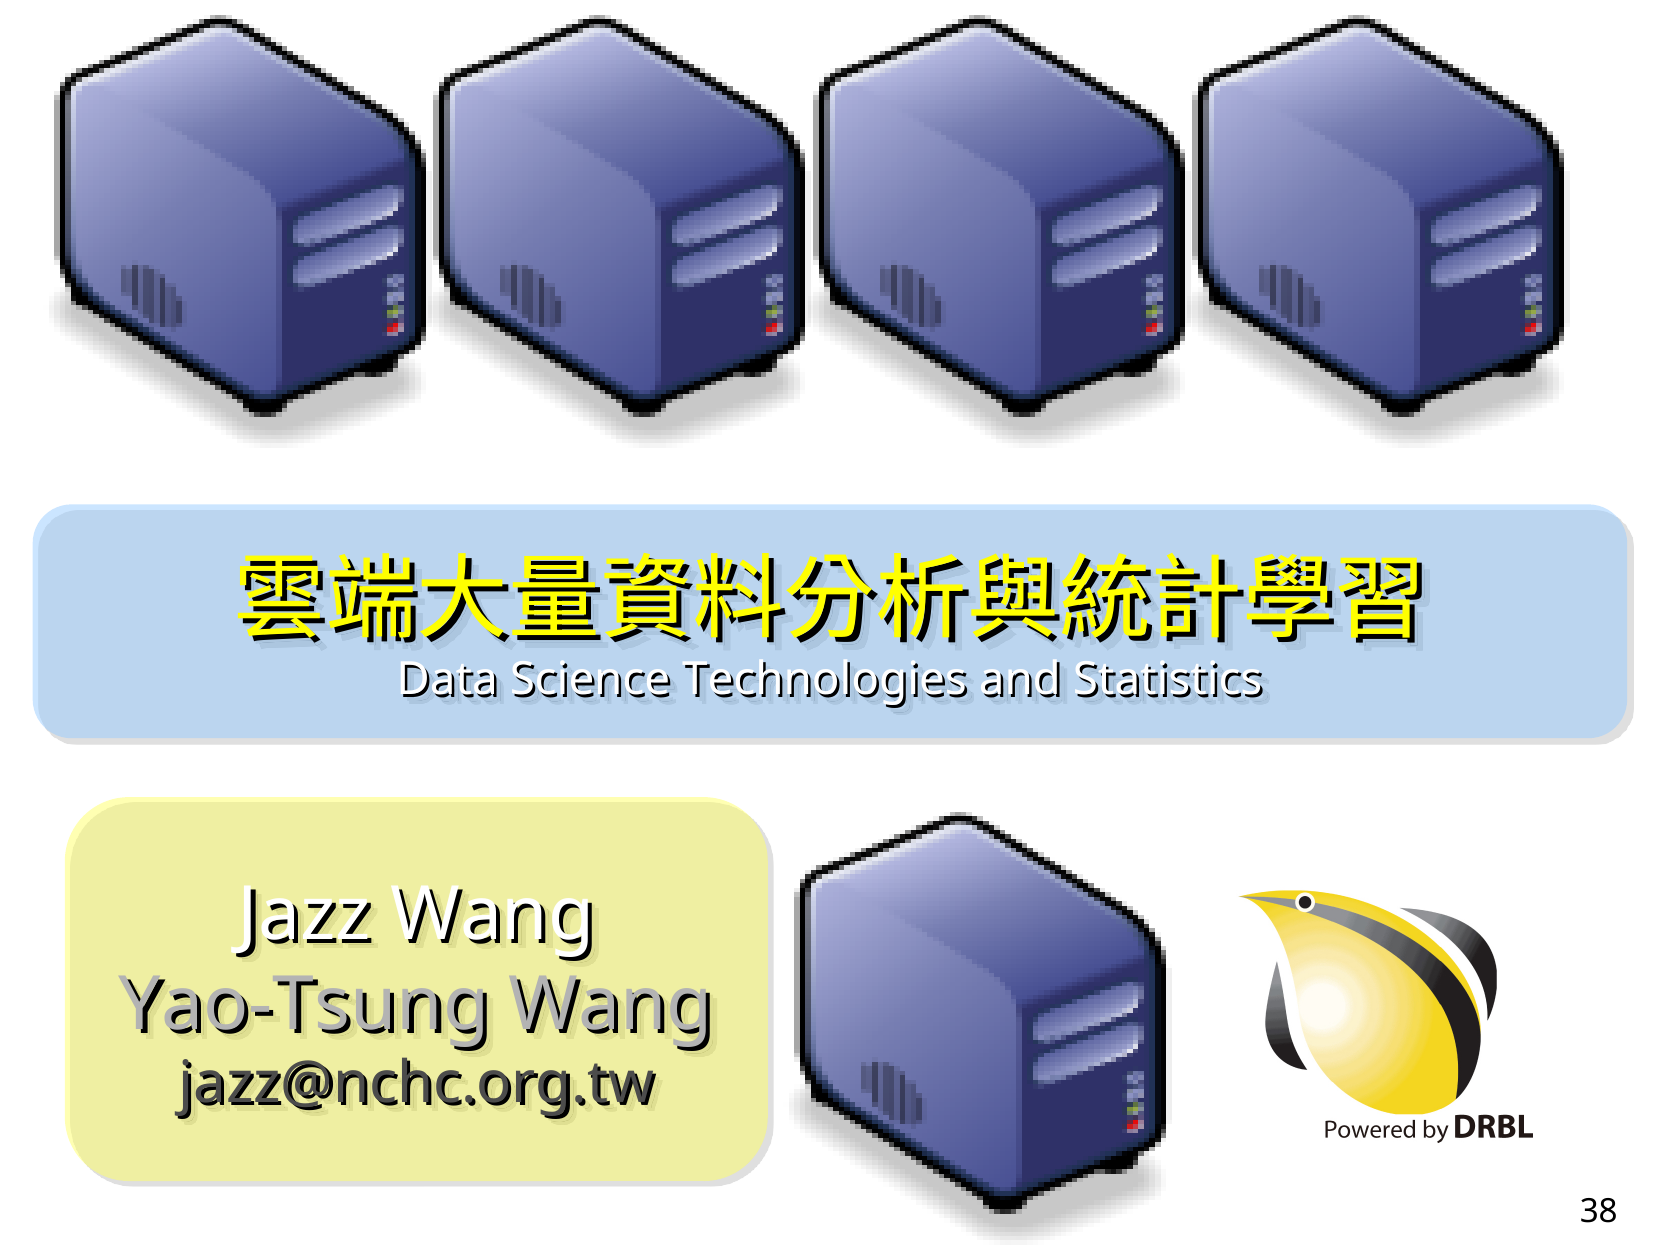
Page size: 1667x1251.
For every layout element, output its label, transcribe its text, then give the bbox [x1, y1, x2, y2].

text_box Jazz Wang Yao-Tsung Wang jazz@nchc.org.tw [64, 797, 767, 1182]
text_box 雲端大量資料分析與統計學習 Data Science Technologies and Statistics [32, 504, 1628, 739]
picture [1224, 874, 1548, 1152]
picture [767, 800, 1211, 1249]
picture [27, 2, 1609, 502]
